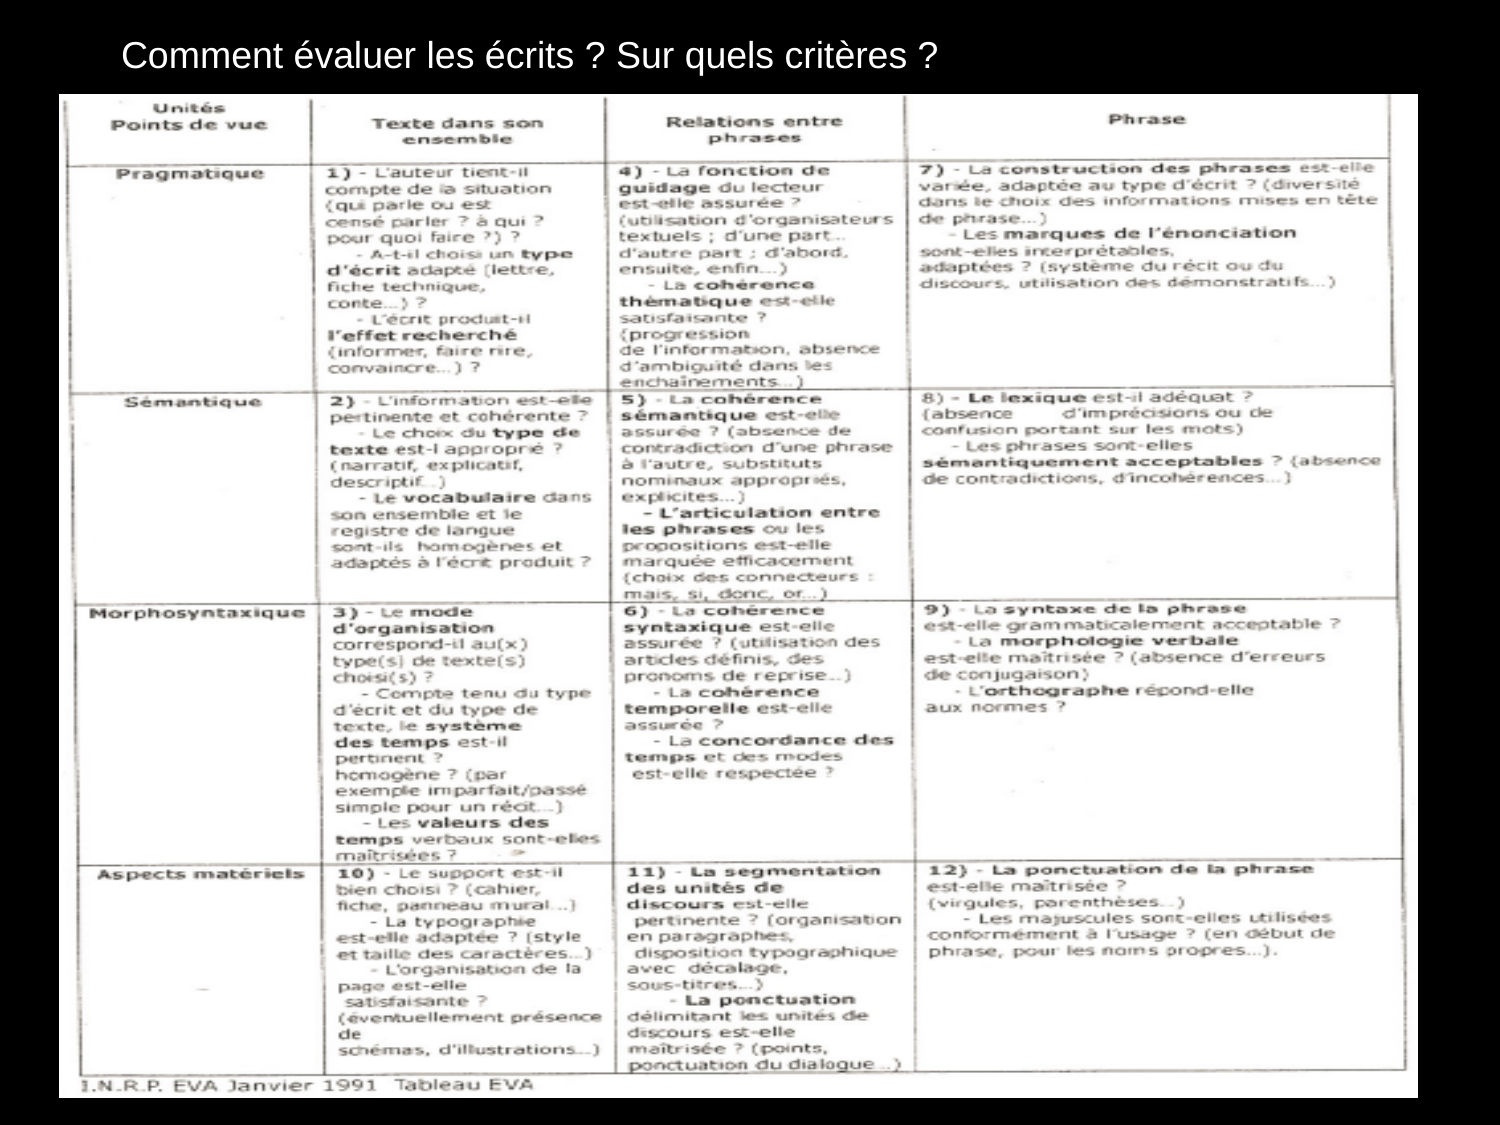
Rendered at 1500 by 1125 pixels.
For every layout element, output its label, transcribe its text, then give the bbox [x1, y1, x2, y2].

picture [59, 94, 1418, 1098]
text_box Comment évaluer les écrits ? Sur quels critères ? [106, 23, 1371, 84]
